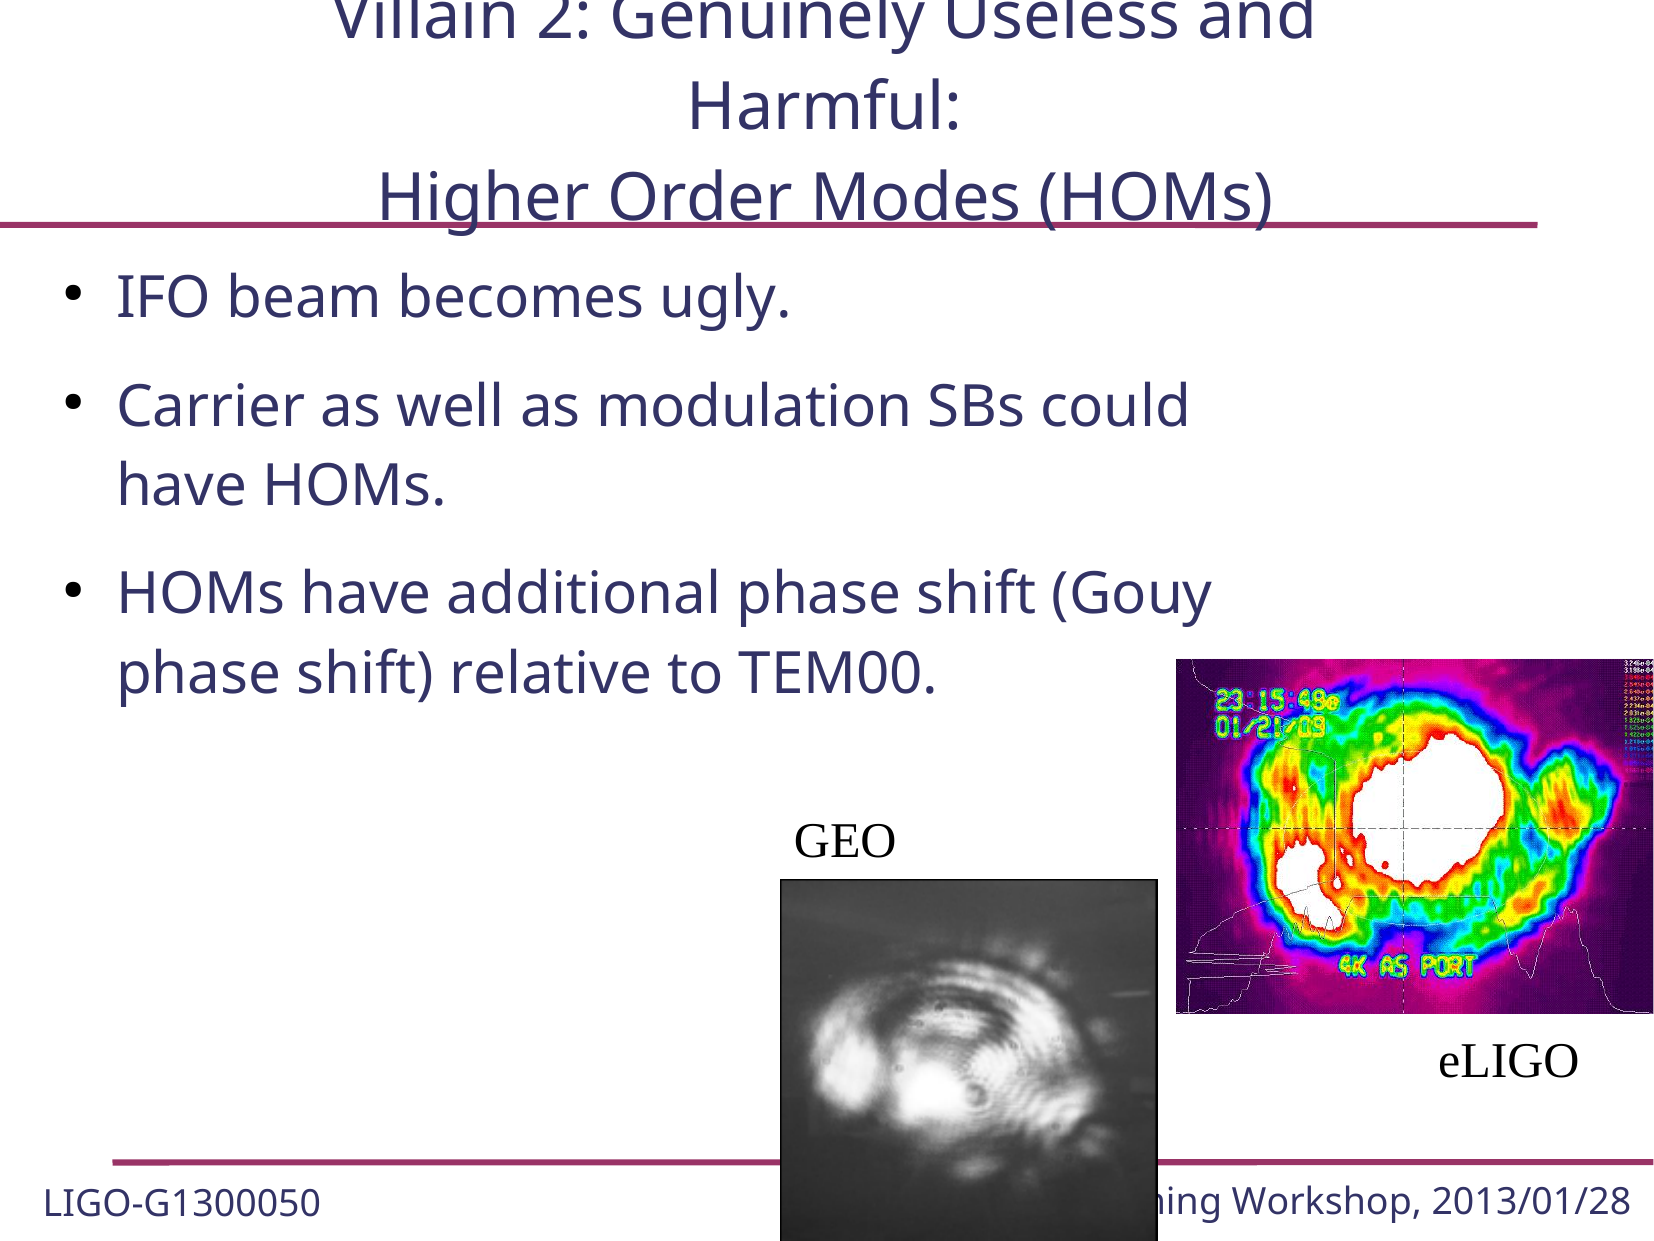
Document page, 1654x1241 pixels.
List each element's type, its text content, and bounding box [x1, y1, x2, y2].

text_box eLIGO [1438, 1033, 1580, 1094]
picture [780, 879, 1158, 1241]
list IFO beam becomes ugly. Carrier as well as modulation SBs could have HOMs. HOMs have additional phase shift (Gouy phase shift) relative to TEM00. [45, 255, 1217, 975]
picture [1176, 658, 1654, 1014]
text_box GEO [793, 813, 897, 874]
title Villain 2: Genuinely Useless and Harmful: Higher Order Modes (HOMs) [187, 0, 1463, 208]
